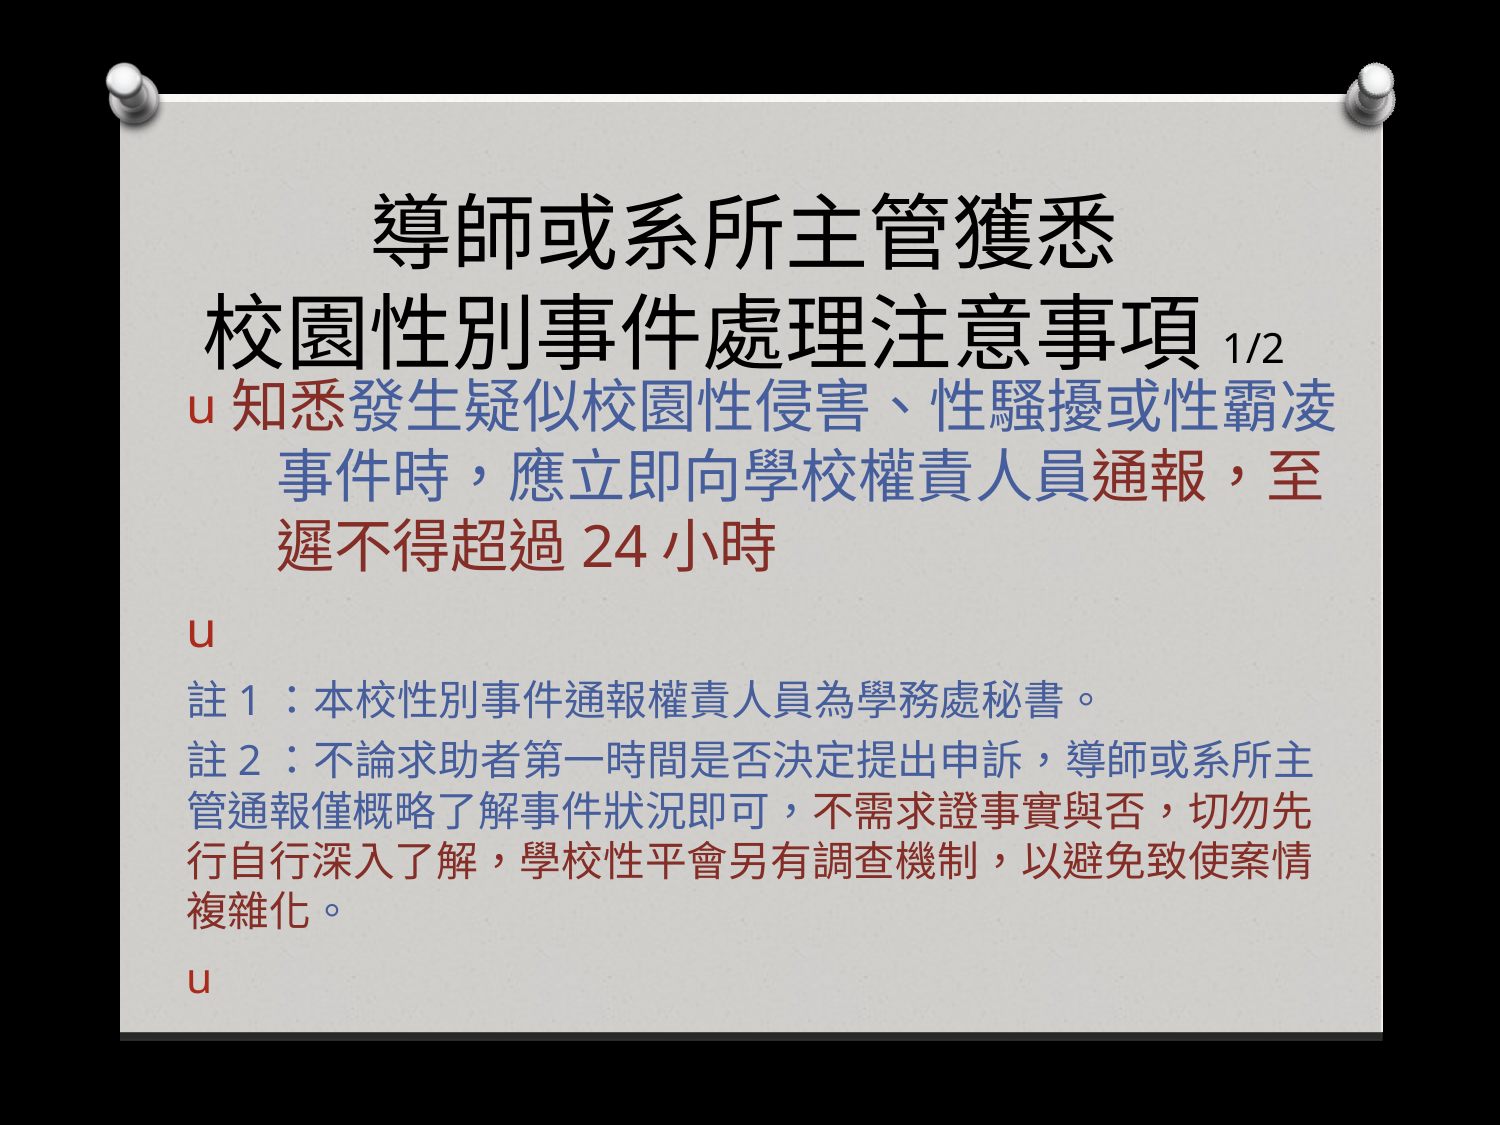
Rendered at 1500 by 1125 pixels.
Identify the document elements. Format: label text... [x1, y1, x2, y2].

title 導師或系所主管獲悉 校園性別事件處理注意事項1/2 [147, 172, 1341, 351]
list 知悉發生疑似校園性侵害、性騷擾或性霸凌事件時，應立即向學校權責人員通報，至遲不得超過24小時 註1：本校性別事件通報權責人員為學務處秘書。 註2：不論求助者第一時間是否決定提出申訴，導師或系所主管通報僅概略了解事件狀況即可，不需求證事實與否，切勿先行自行深入了解，學校性平會另有調查機制，以避免致使案情複雜化。 [171, 361, 1355, 977]
